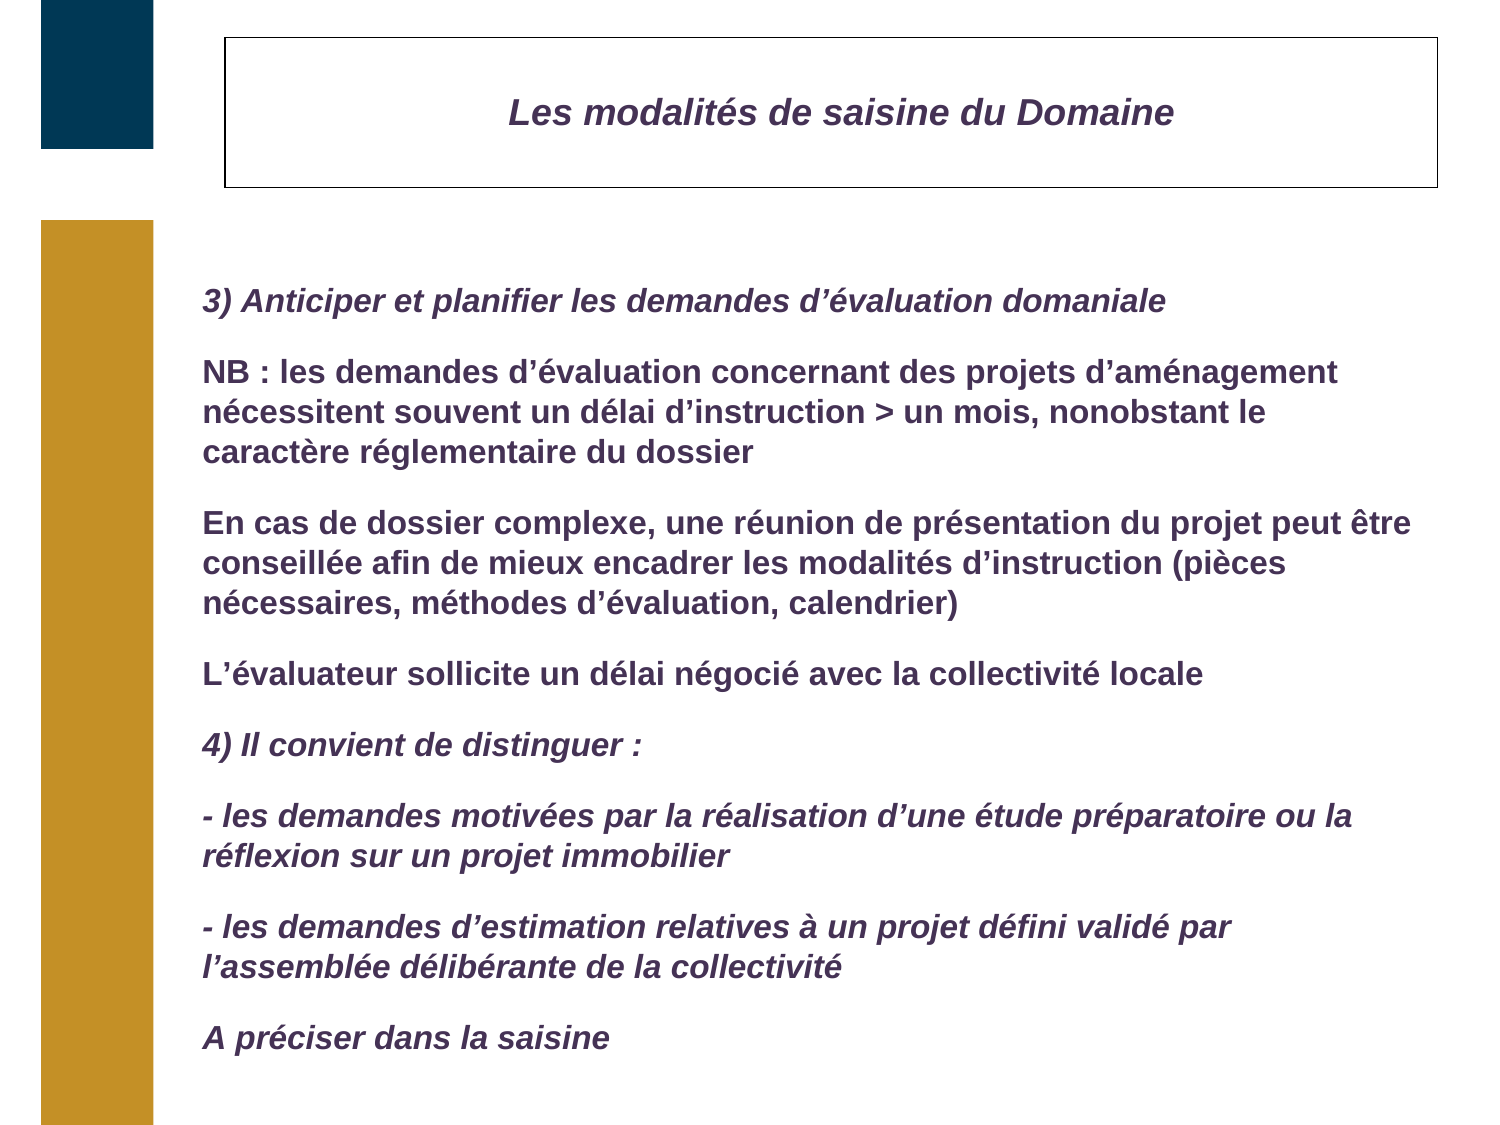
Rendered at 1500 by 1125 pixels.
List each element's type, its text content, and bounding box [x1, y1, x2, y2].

text_box Les modalités de saisine du Domaine [225, 37, 1438, 188]
text_box 3) Anticiper et planifier les demandes d’évaluation domaniale NB : les demandes d’évaluation concernant des projets d’aménagement nécessitent souvent un délai d’instruction > un mois, nonobstant le caractère réglementaire du dossier En cas de dossier complexe, une réunion de présentation du projet peut être conseillée afin de mieux encadrer les modalités d’instruction (pièces nécessaires, méthodes d’évaluation, calendrier) L’évaluateur sollicite un délai négocié avec la collectivité locale 4) Il convient de distinguer : - les demandes motivées par la réalisation d’une étude préparatoire ou la réflexion sur un projet immobilier - les demandes d’estimation relatives à un projet défini validé par l’assemblée délibérante de la collectivité A préciser dans la saisine [187, 200, 1438, 1125]
